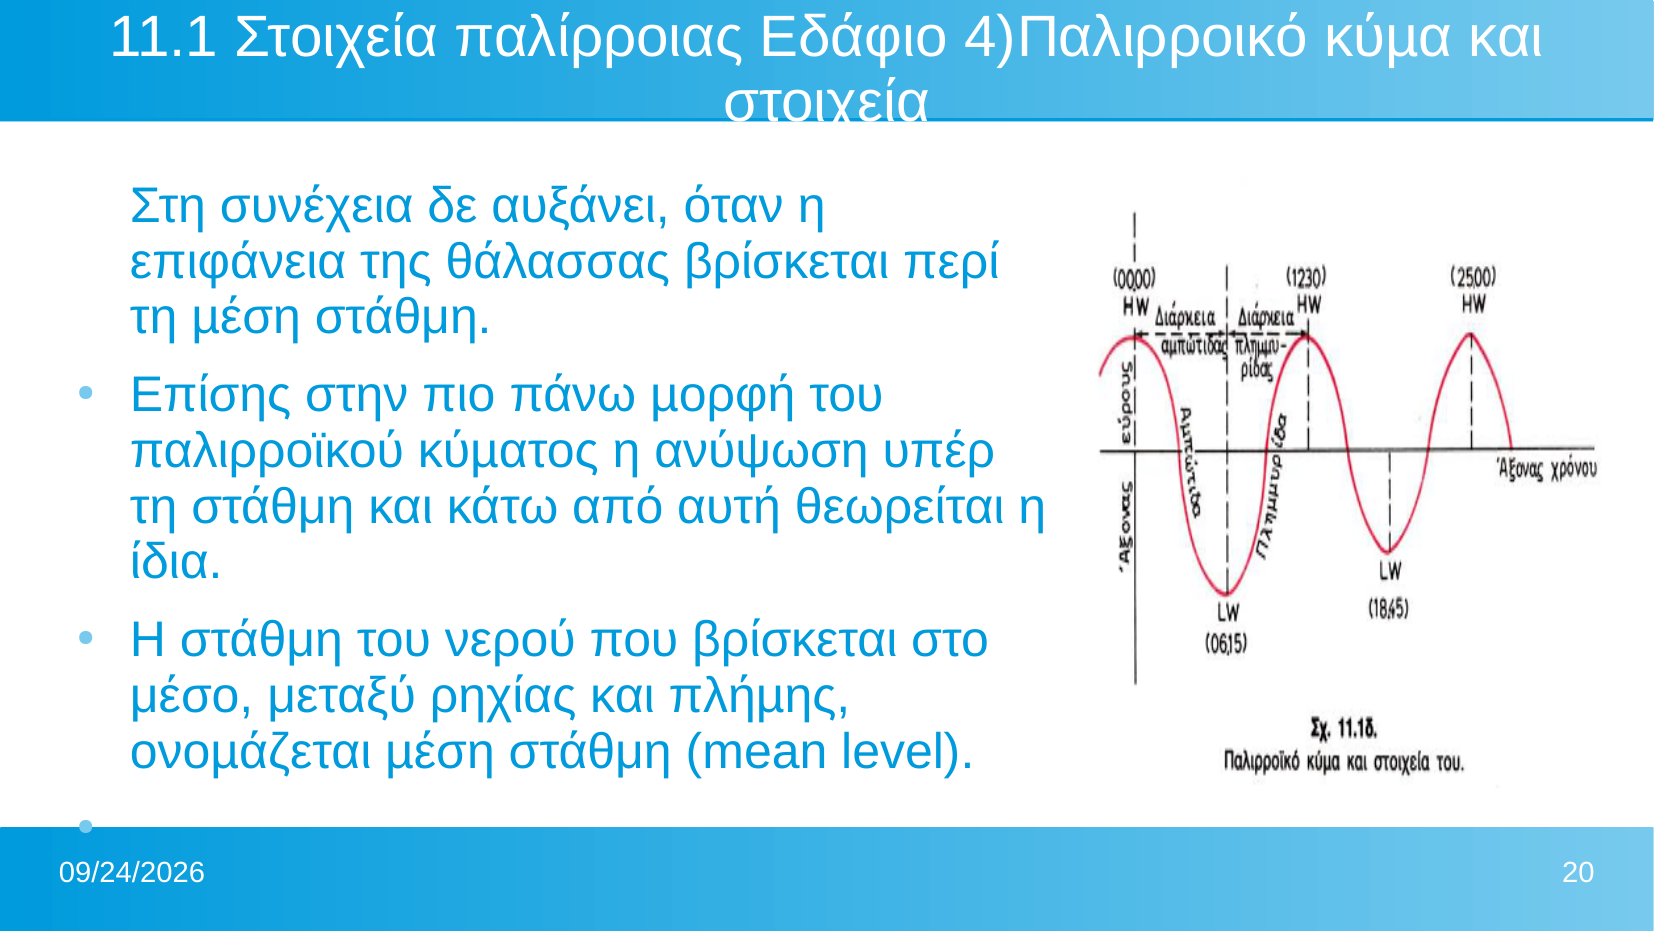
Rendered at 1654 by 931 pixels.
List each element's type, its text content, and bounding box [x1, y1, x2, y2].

title 11.1 Στοιχεία παλίρροιας Εδάφιο 4)Παλιρροικό κύµα και στοιχεία [59, 3, 1595, 134]
list Στη συνέχεια δε αυξάνει, όταν η επιφάνεια της θάλασσας βρίσκεται περί τη µέση στάθμη. Επίσης στην πιο πάνω µορφή του παλιρροϊκού κύµατος η ανύψωση υπέρ τη στάθμη και κάτω από αυτή θεωρείται η ίδια. Η στάθμη του νερού που βρίσκεται στο μέσο, μεταξύ ρηχίας και πλήµης, ονοµάζεται µέση στάθμη (mean level). [59, 177, 1051, 788]
picture [1087, 177, 1613, 788]
